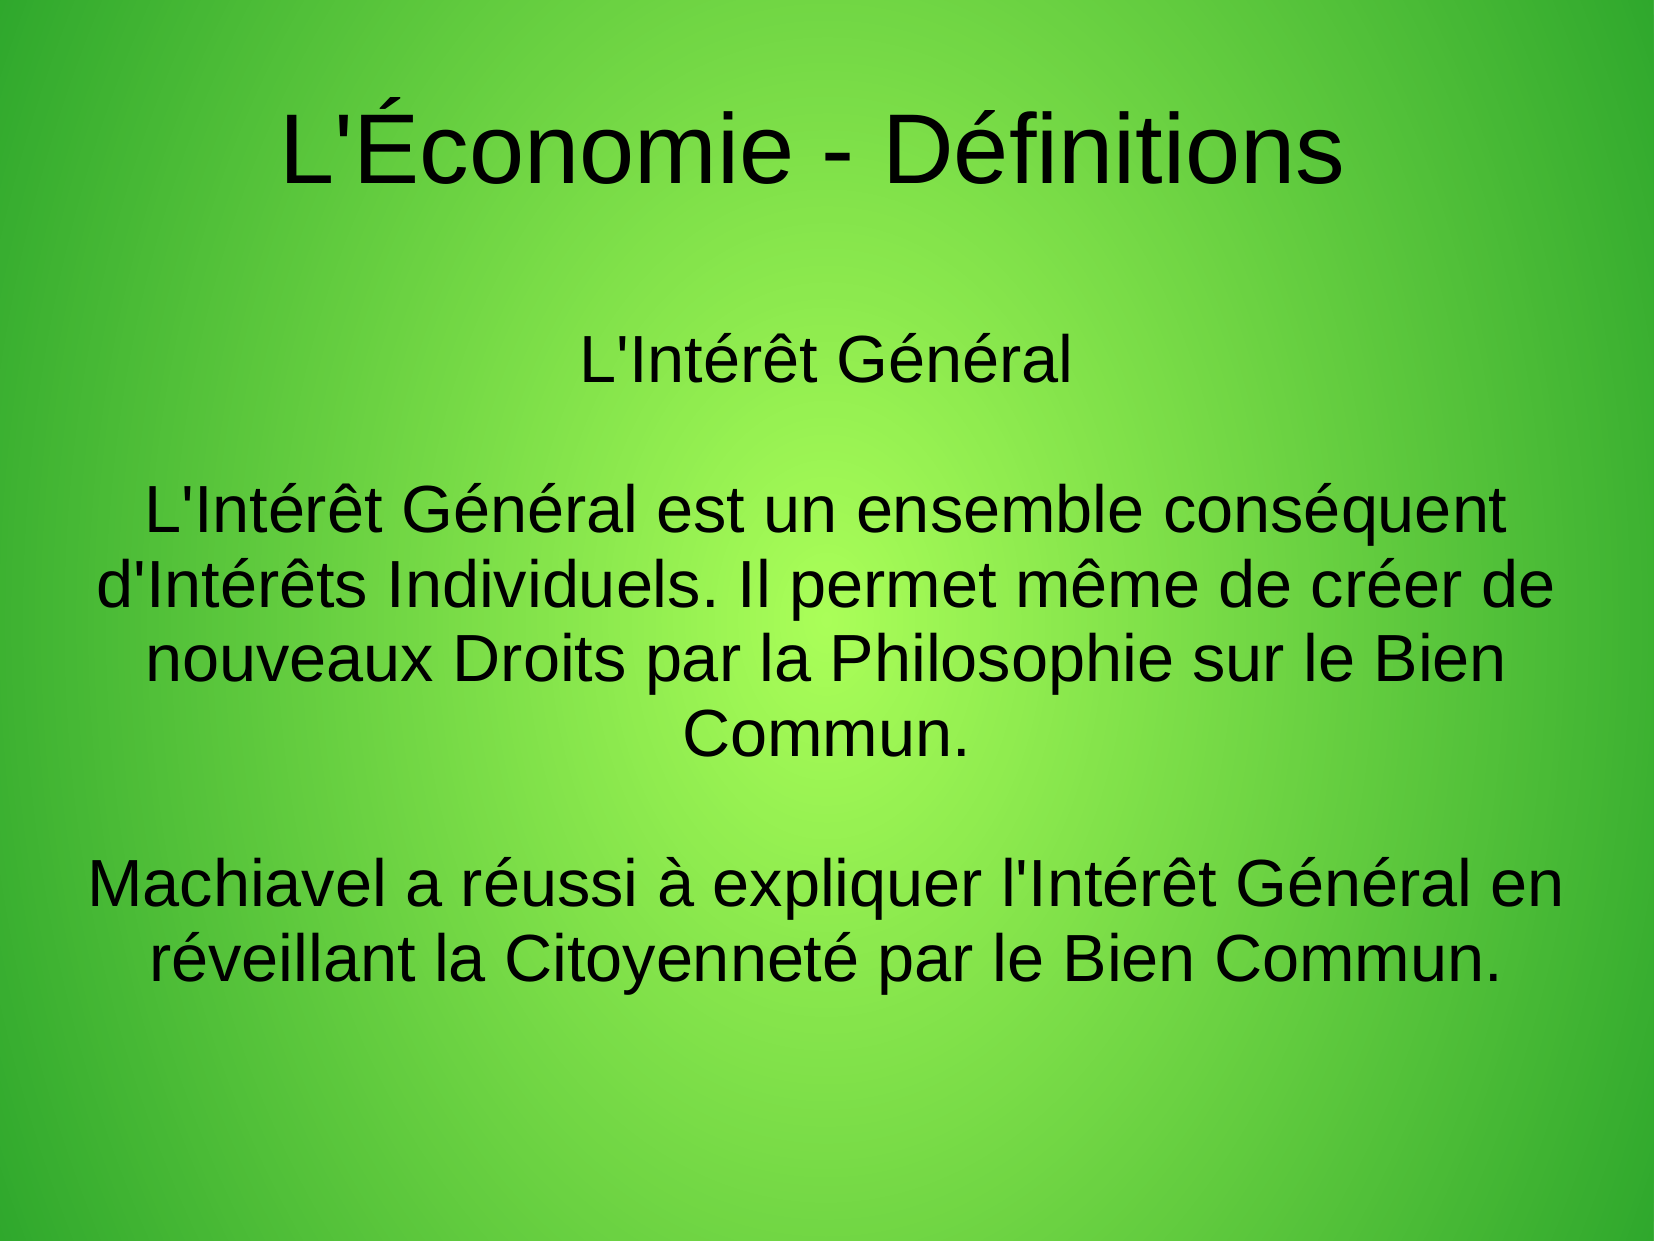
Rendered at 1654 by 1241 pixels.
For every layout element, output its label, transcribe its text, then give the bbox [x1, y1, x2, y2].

title L'Économie - Définitions [82, 47, 1571, 252]
subtitle L'Intérêt Général L'Intérêt Général est un ensemble conséquent d'Intérêts Individuels. Il permet même de créer de nouveaux Droits par la Philosophie sur le Bien Commun. Machiavel a réussi à expliquer l'Intérêt Général en réveillant la Citoyenneté par le Bien Commun. [82, 260, 1571, 1058]
